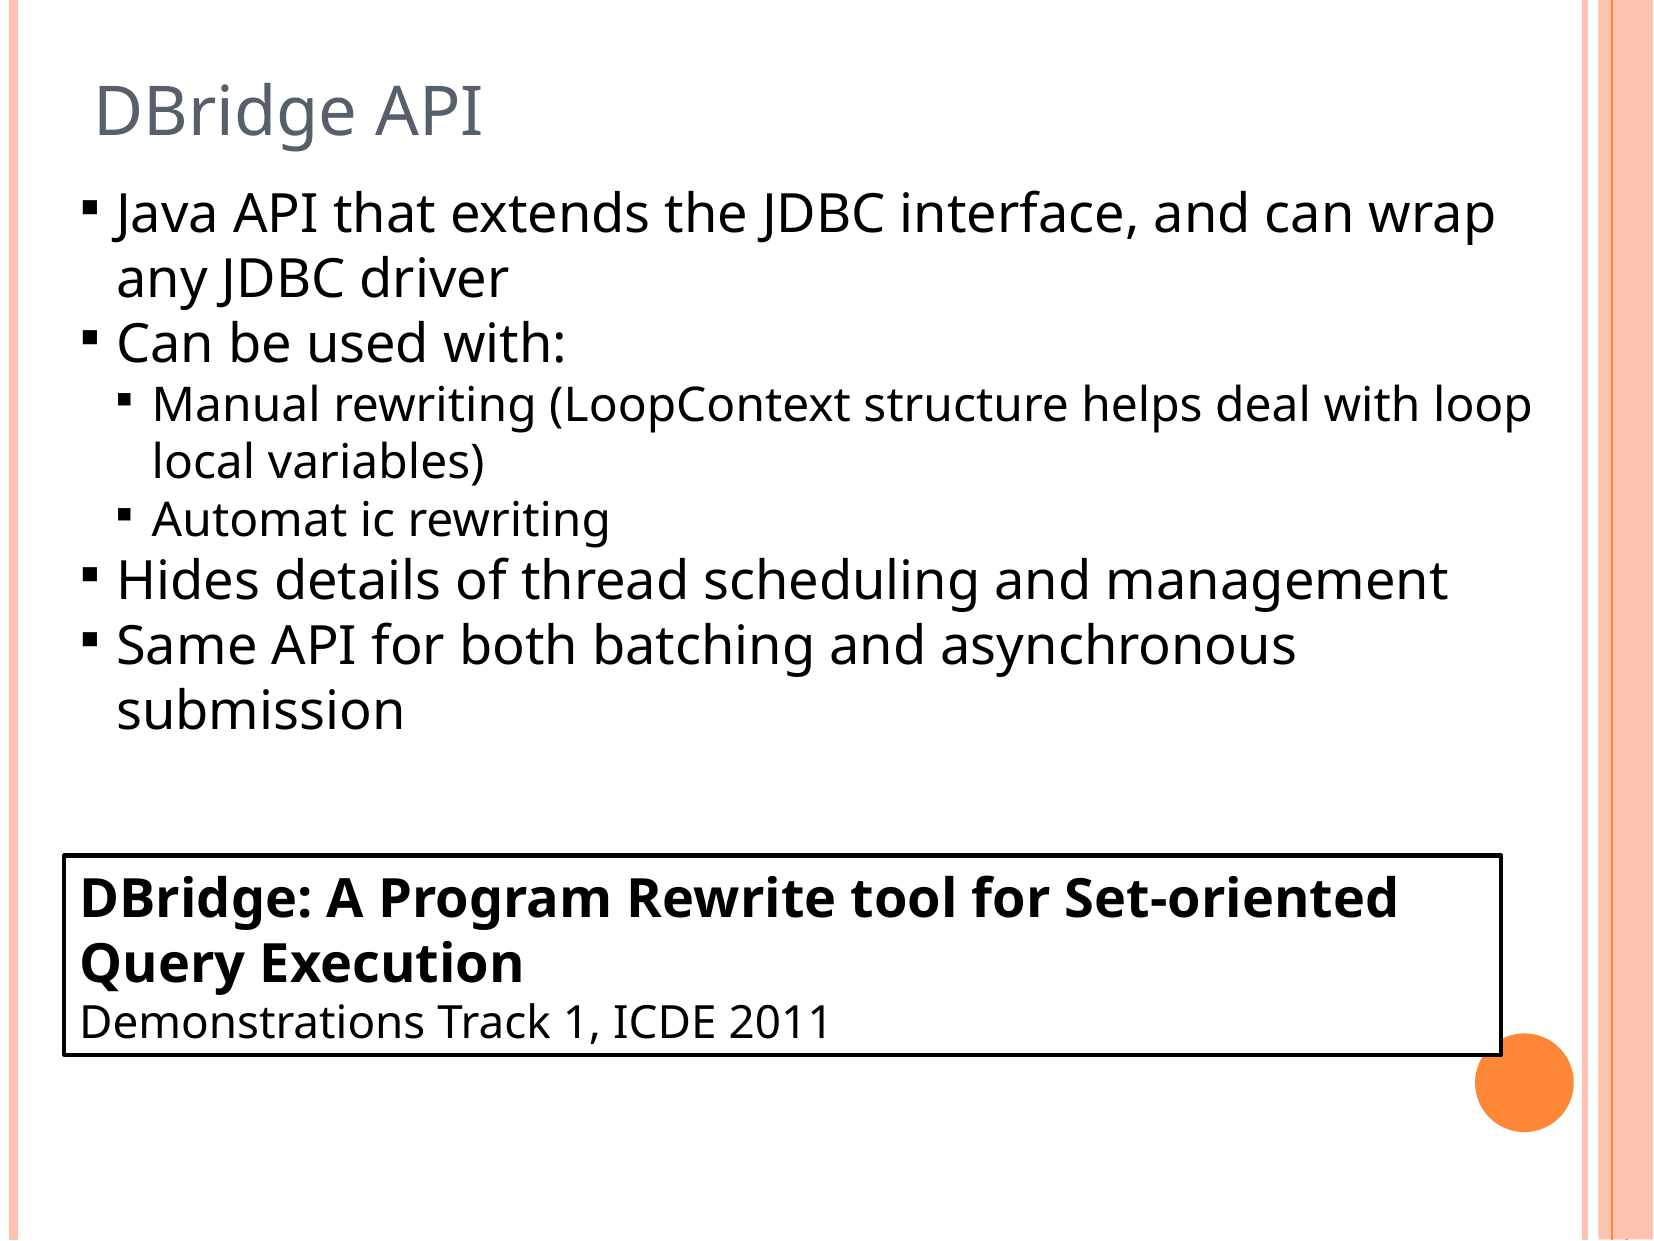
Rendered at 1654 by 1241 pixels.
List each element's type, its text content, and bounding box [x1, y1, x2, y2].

text_box DBridge: A Program Rewrite tool for Set-oriented Query Execution Demonstrations Track 1, ICDE 2011 [64, 855, 1502, 1055]
text_box Java API that extends the JDBC interface, and can wrap any JDBC driver Can be used with: Manual rewriting (LoopContext structure helps deal with loop local variables) Automat ic rewriting Hides details of thread scheduling and management Same API for both batching and asynchronous submission [64, 170, 1552, 988]
text_box DBridge API [76, 25, 1565, 157]
